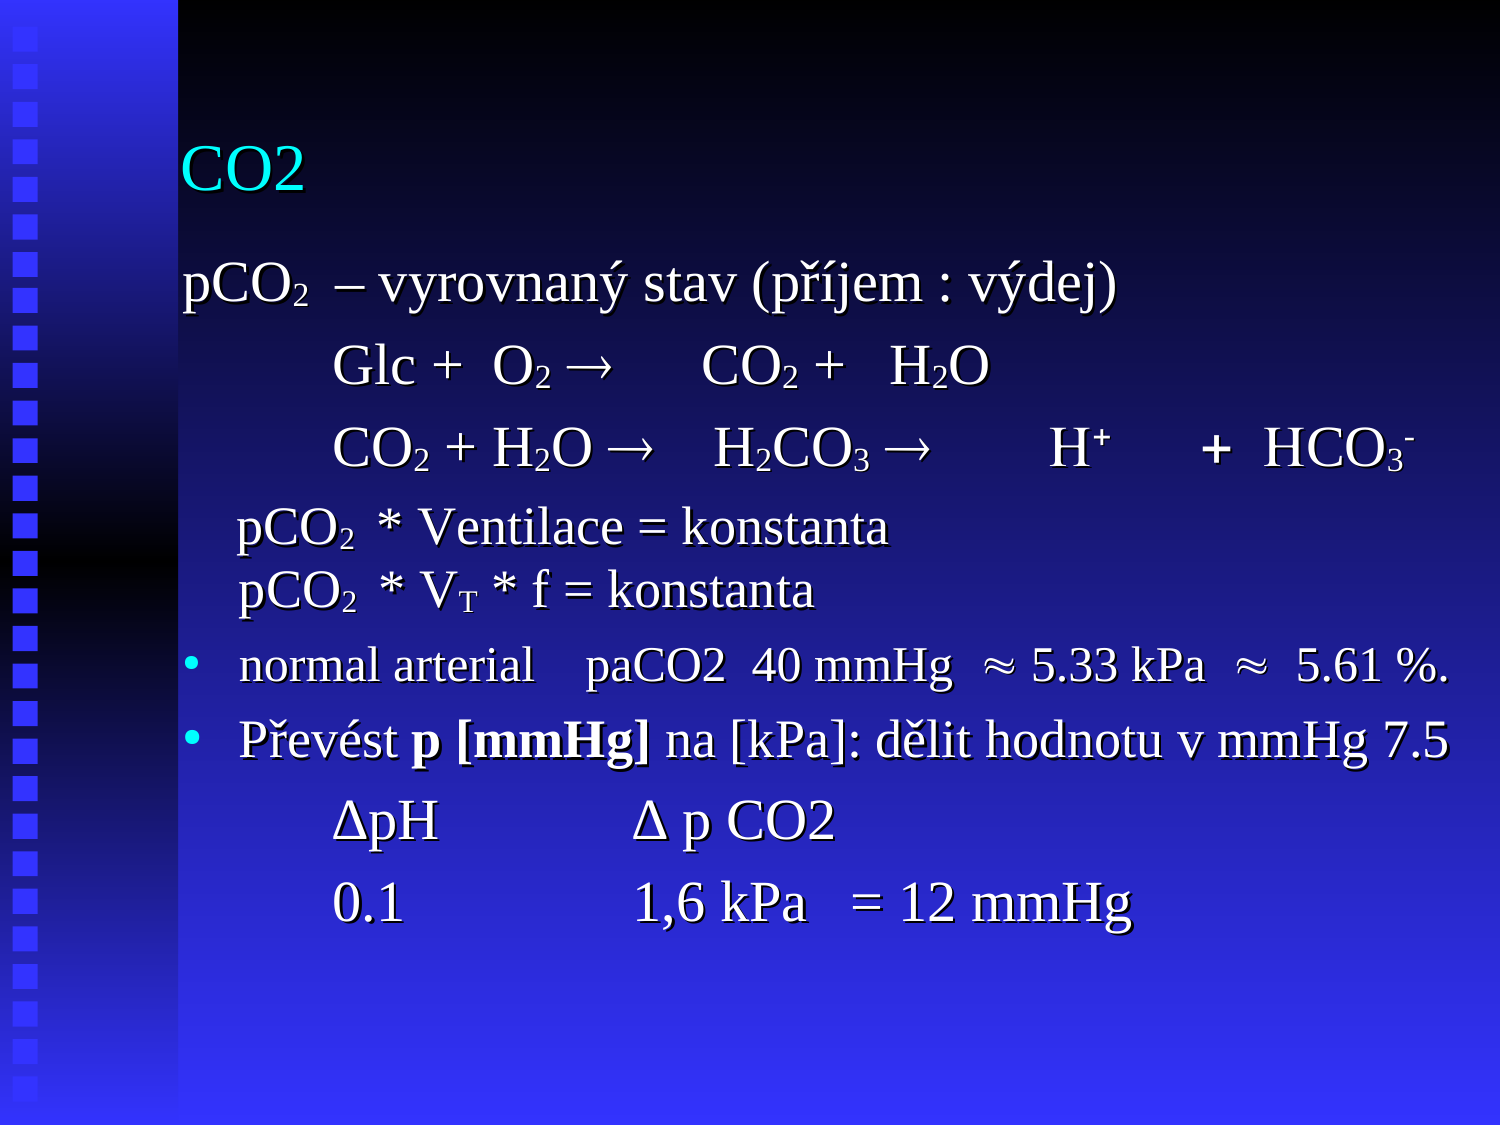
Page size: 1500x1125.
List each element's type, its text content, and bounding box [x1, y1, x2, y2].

list pCO2 – vyrovnaný stav (příjem : výdej) Glc + O2  CO2 + H2O CO2 + H2O  H2CO3  H+ + HCO3- pCO2 * Ventilace = konstanta pCO2 * VT * f = konstanta normal arterial paCO2 40 mmHg  5.33 kPa  5.61 %. Převést p [mmHg] na [kPa]: dělit hodnotu v mmHg 7.5 ∆pH ∆ p CO2 0.1 1,6 kPa = 12 mmHg [182, 246, 1500, 1088]
title CO2 [180, 62, 1500, 270]
